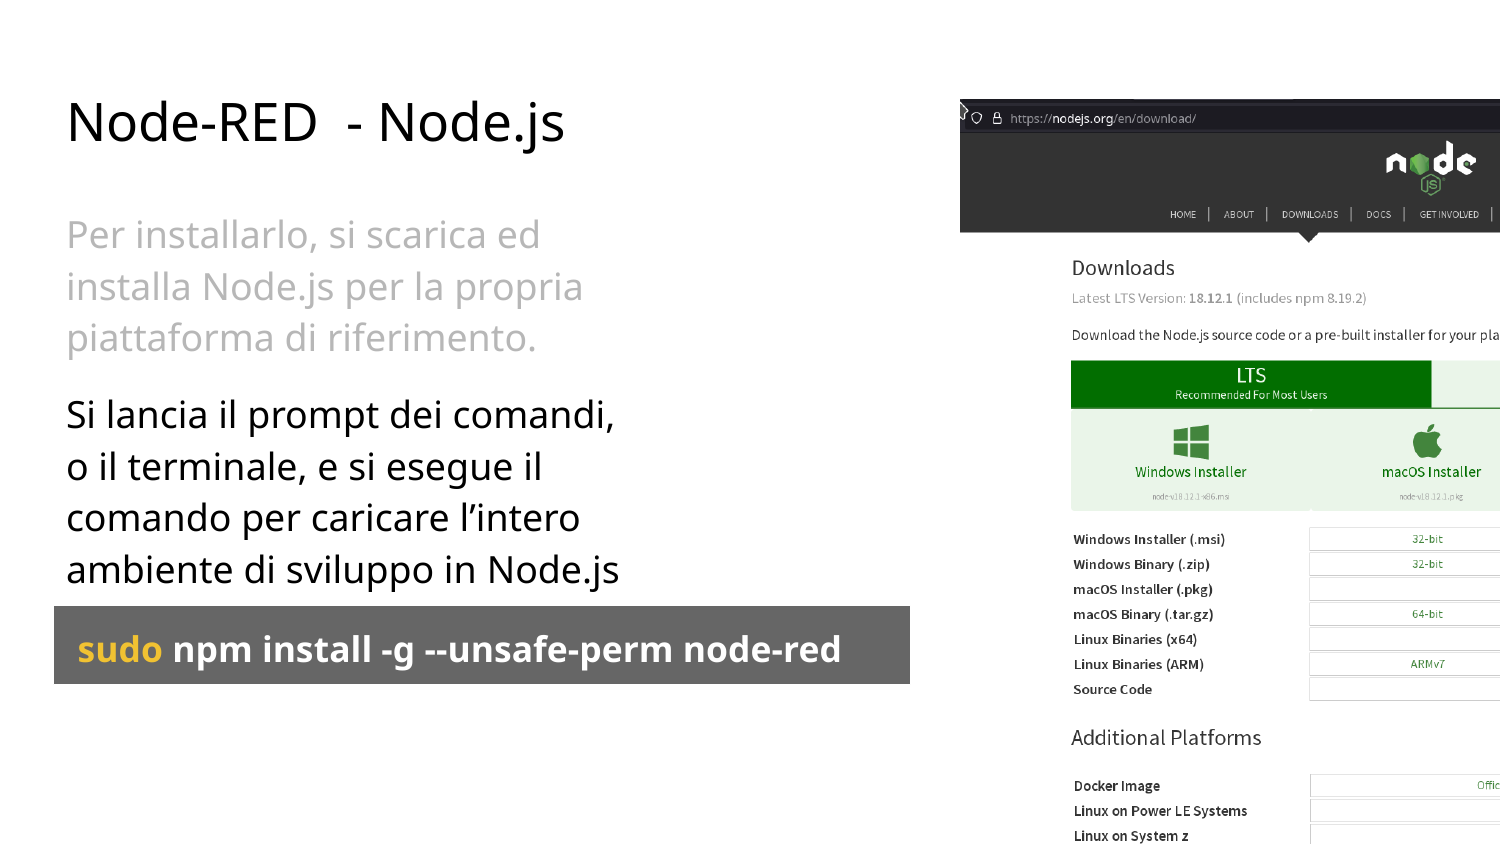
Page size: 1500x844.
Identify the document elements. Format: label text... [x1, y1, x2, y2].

picture [960, 99, 1500, 844]
list Per installarlo, si scarica ed installa Node.js per la propria piattaforma di riferimento. Si lancia il prompt dei comandi, o il terminale, e si esegue il comando per caricare l’intero ambiente di sviluppo in Node.js [51, 189, 646, 750]
title Node-RED - Node.js [51, 72, 1449, 167]
text_box sudo npm install -g --unsafe-perm node-red [53, 605, 911, 685]
